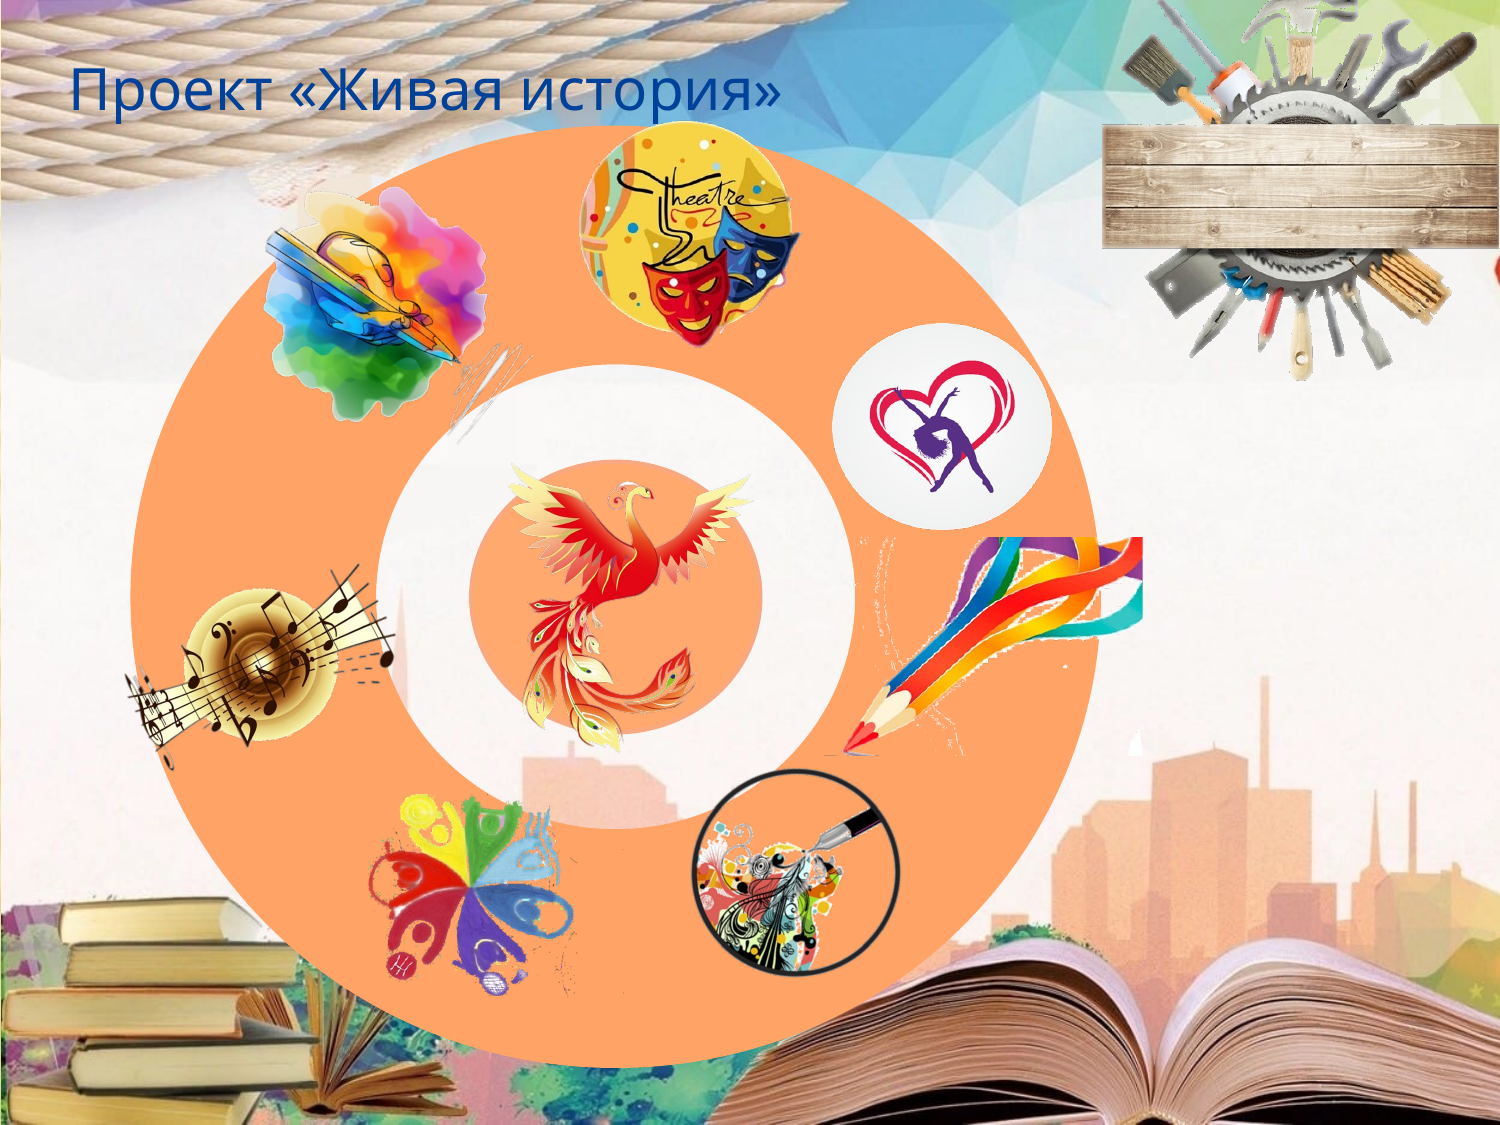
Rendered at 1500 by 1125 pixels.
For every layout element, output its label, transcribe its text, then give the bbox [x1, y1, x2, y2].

text_box [401, 139, 507, 266]
text_box [754, 557, 761, 637]
text_box [471, 507, 507, 687]
text_box [873, 199, 1009, 323]
text_box [515, 355, 832, 493]
text_box [188, 706, 485, 972]
text_box [386, 903, 675, 1066]
picture [0, 0, 1500, 1125]
text_box [947, 756, 1071, 900]
text_box Проект «Живая история» [0, 0, 1044, 201]
text_box [847, 395, 1095, 537]
text_box [132, 328, 403, 611]
